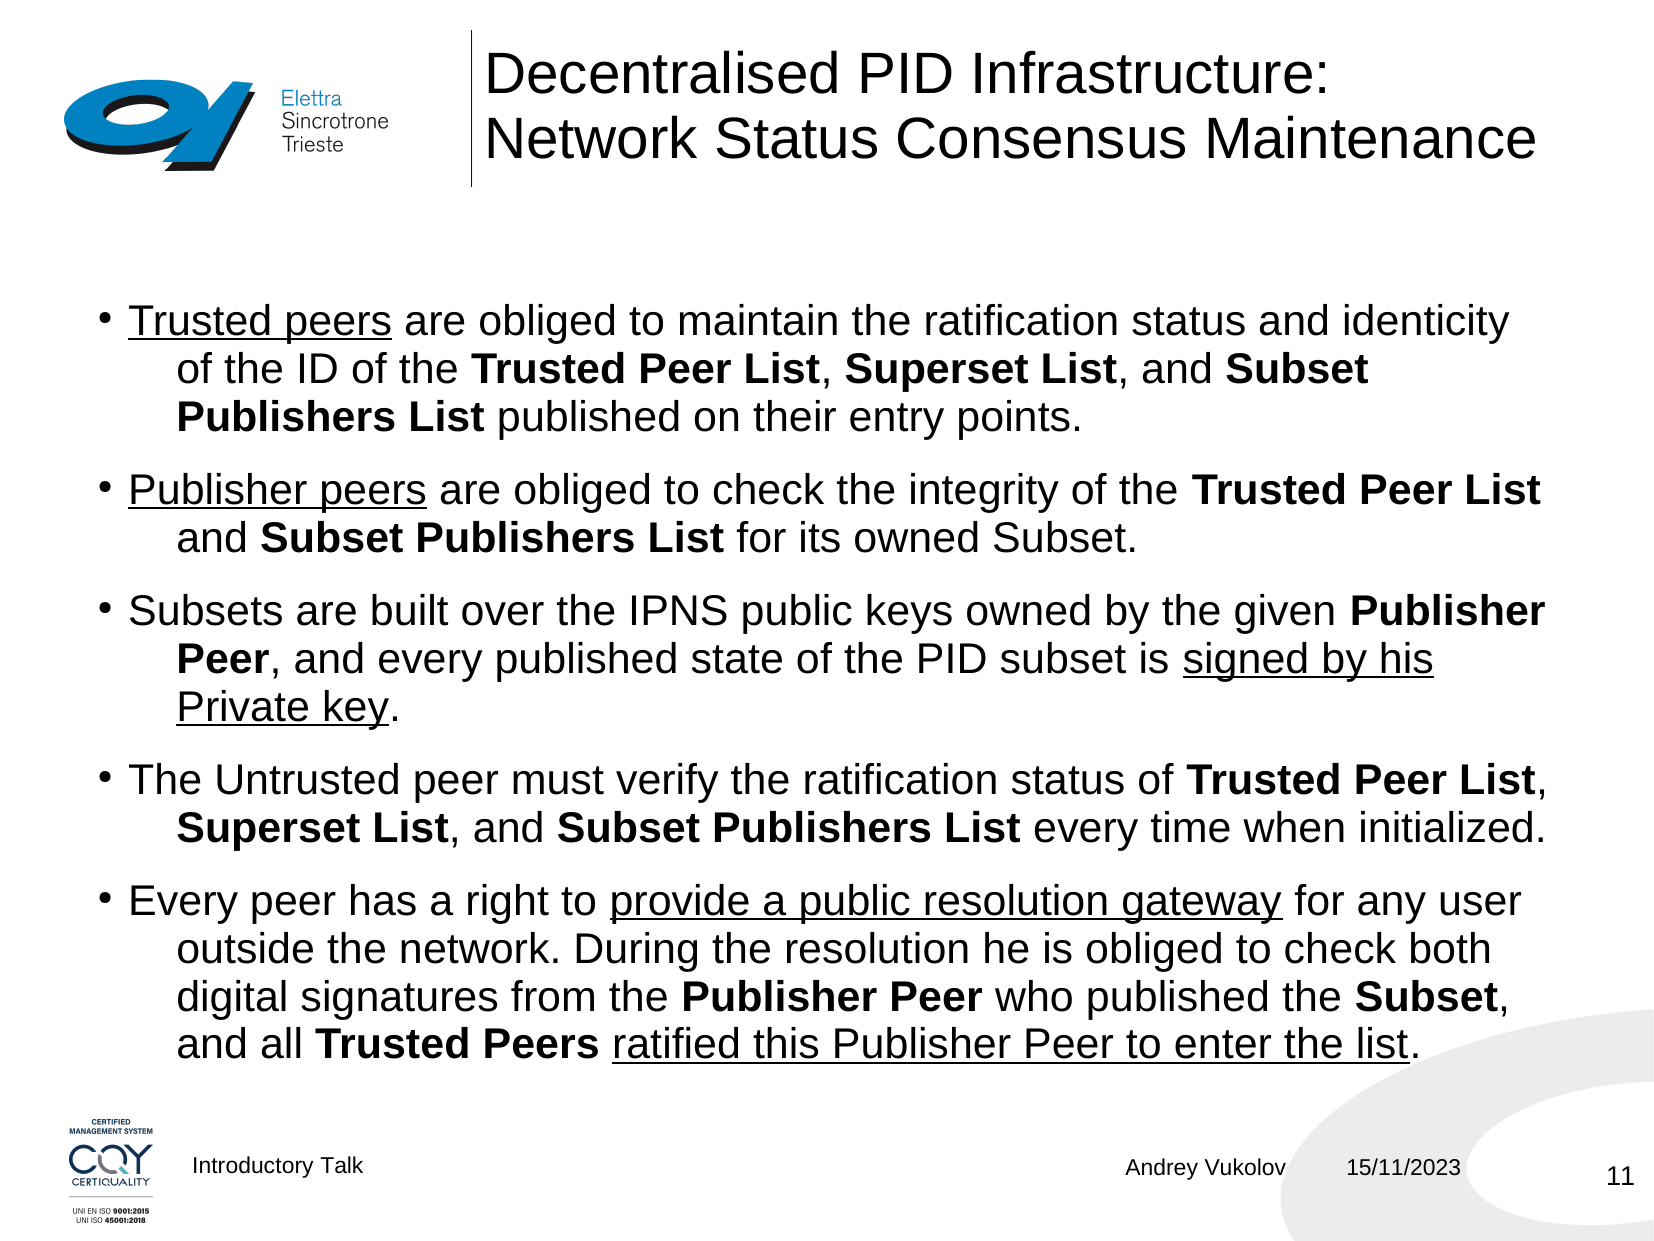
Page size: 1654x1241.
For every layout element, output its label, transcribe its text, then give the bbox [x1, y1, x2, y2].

text_box <номер> [1606, 1161, 1654, 1199]
title Decentralised PID Infrastructure: Network Status Consensus Maintenance [484, 29, 1583, 184]
list Trusted peers are obliged to maintain the ratification status and identicity of the ID of the Trusted Peer List, Superset List, and Subset Publishers List published on their entry points. Publisher peers are obliged to check the integrity of the Trusted Peer List and Subset Publishers List for its owned Subset. Subsets are built over the IPNS public keys owned by the given Publisher Peer, and every published state of the PID subset is signed by his Private key. The Untrusted peer must verify the ratification status of Trusted Peer List, Superset List, and Subset Publishers List every time when initialized. Every peer has a right to provide a public resolution gateway for any user outside the network. During the resolution he is obliged to check both digital signatures from the Publisher Peer who published the Subset, and all Trusted Peers ratified this Publisher Peer to enter the list. [82, 289, 1572, 1108]
picture [0, 6, 1654, 1241]
